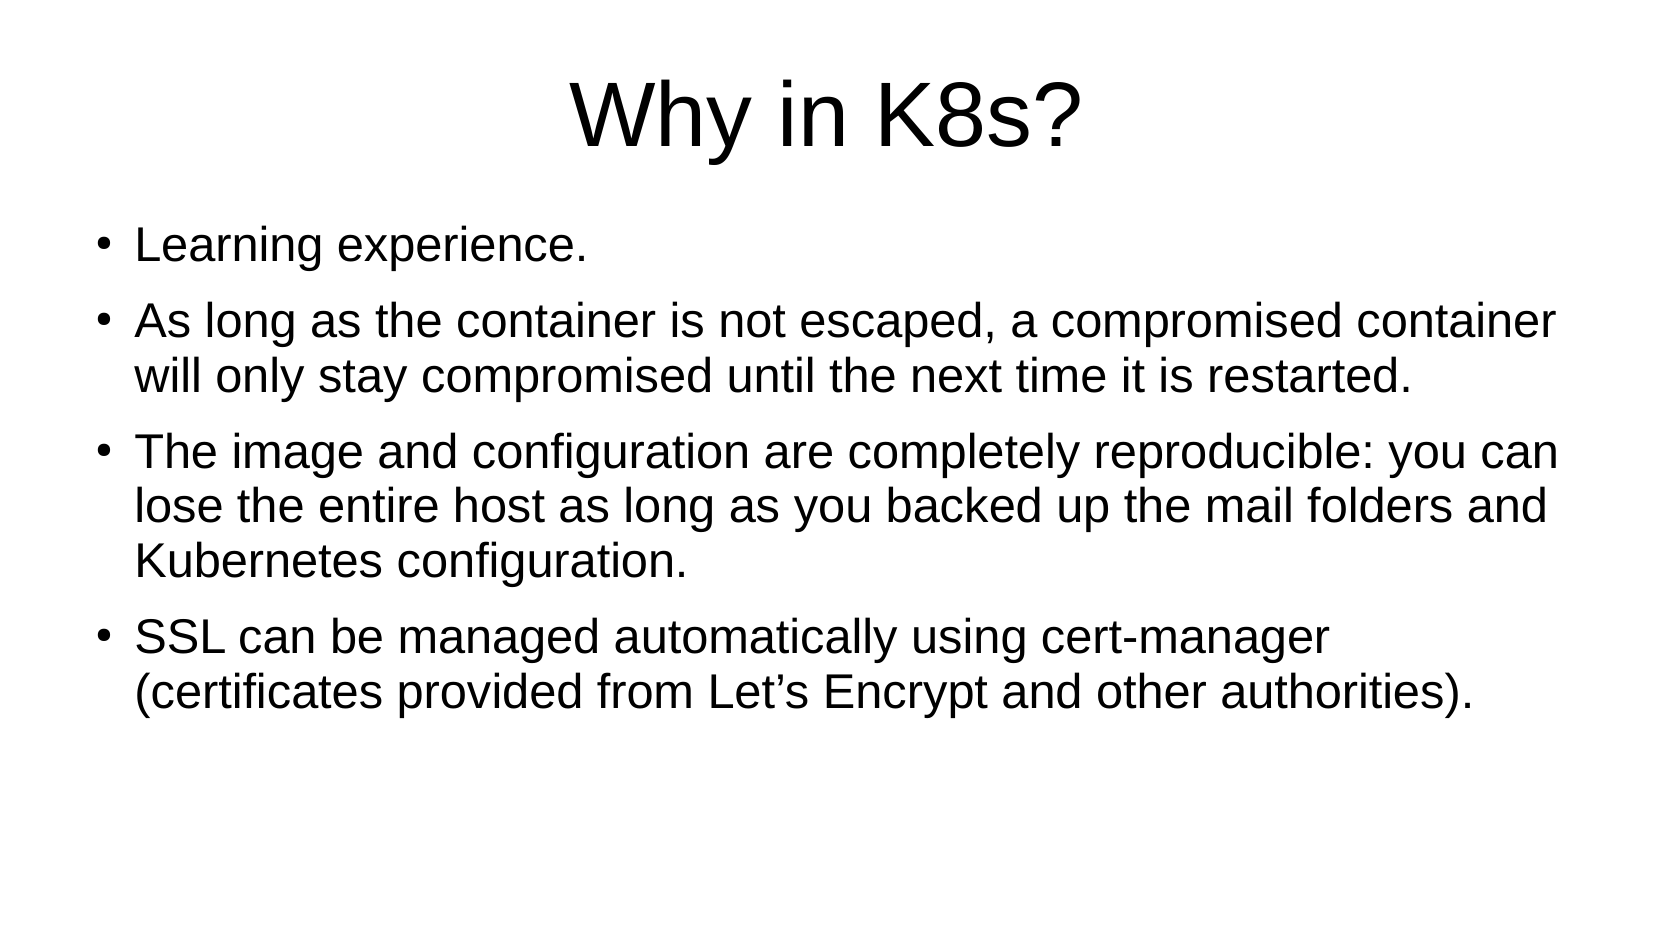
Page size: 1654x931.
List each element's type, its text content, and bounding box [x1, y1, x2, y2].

list Learning experience. As long as the container is not escaped, a compromised container will only stay compromised until the next time it is restarted. The image and configuration are completely reproducible: you can lose the entire host as long as you backed up the mail folders and Kubernetes configuration. SSL can be managed automatically using cert-manager (certificates provided from Let’s Encrypt and other authorities). [82, 217, 1571, 758]
title Why in K8s? [82, 37, 1571, 193]
